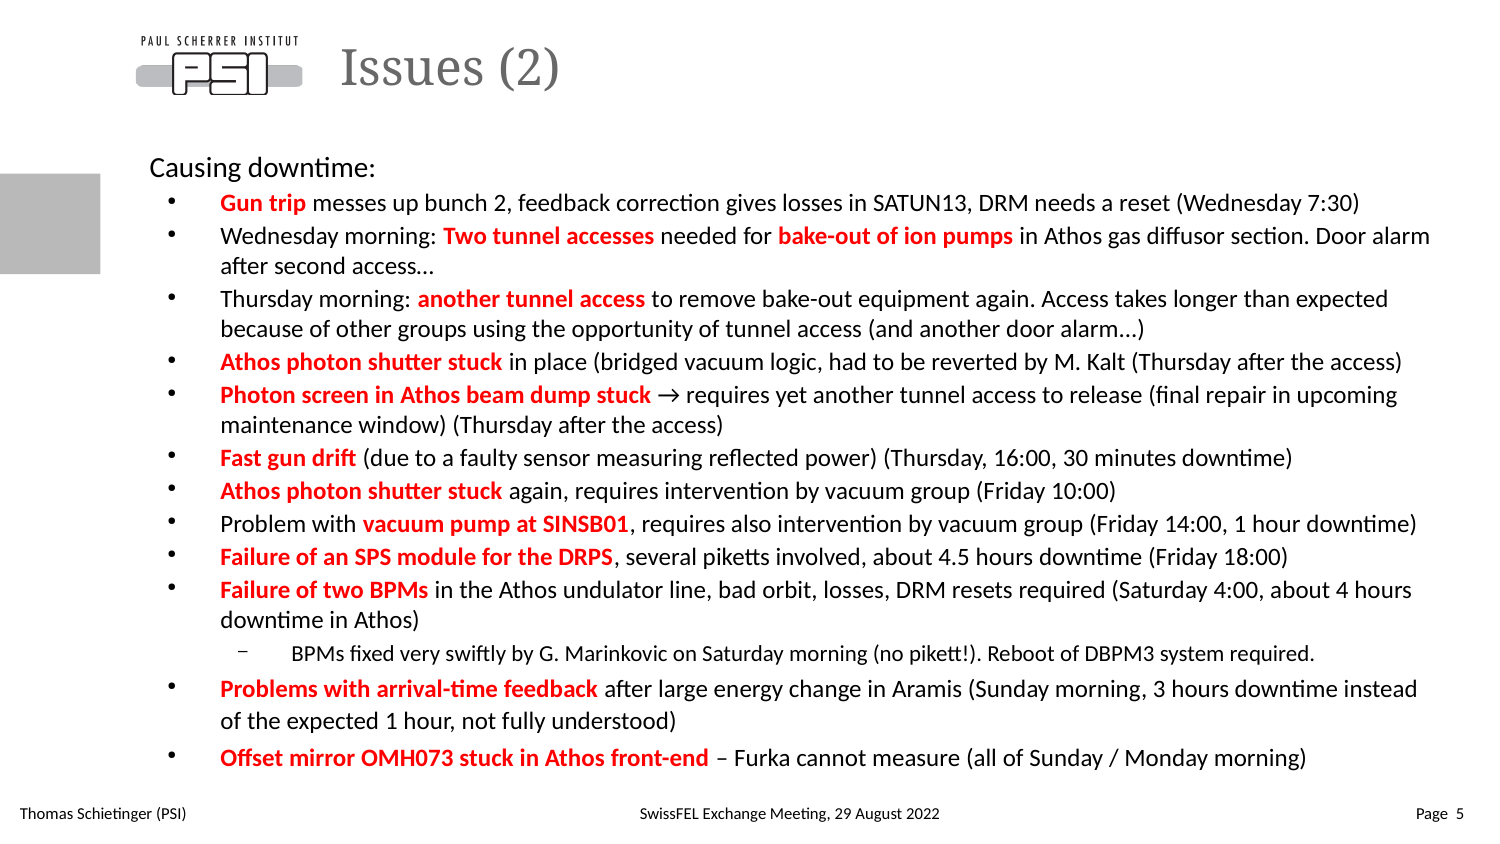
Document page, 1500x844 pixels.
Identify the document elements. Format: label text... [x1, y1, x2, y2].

list Causing downtime: Gun trip messes up bunch 2, feedback correction gives losses in SATUN13, DRM needs a reset (Wednesday 7:30) Wednesday morning: Two tunnel accesses needed for bake-out of ion pumps in Athos gas diffusor section. Door alarm after second access… Thursday morning: another tunnel access to remove bake-out equipment again. Access takes longer than expected because of other groups using the opportunity of tunnel access (and another door alarm...) Athos photon shutter stuck in place (bridged vacuum logic, had to be reverted by M. Kalt (Thursday after the access) Photon screen in Athos beam dump stuck → requires yet another tunnel access to release (final repair in upcoming maintenance window) (Thursday after the access) Fast gun drift (due to a faulty sensor measuring reflected power) (Thursday, 16:00, 30 minutes downtime) Athos photon shutter stuck again, requires intervention by vacuum group (Friday 10:00) Problem with vacuum pump at SINSB01, requires also intervention by vacuum group (Friday 14:00, 1 hour downtime) Failure of an SPS module for the DRPS, several piketts involved, about 4.5 hours downtime (Friday 18:00) Failure of two BPMs in the Athos undulator line, bad orbit, losses, DRM resets required (Saturday 4:00, about 4 hours downtime in Athos) BPMs fixed very swiftly by G. Marinkovic on Saturday morning (no pikett!). Reboot of DBPM3 system required. Problems with arrival-time feedback after large energy change in Aramis (Sunday morning, 3 hours downtime instead of the expected 1 hour, not fully understood) Offset mirror OMH073 stuck in Athos front-end – Furka cannot measure (all of Sunday / Monday morning) [149, 148, 1442, 788]
title Issues (2) [340, 35, 1442, 98]
